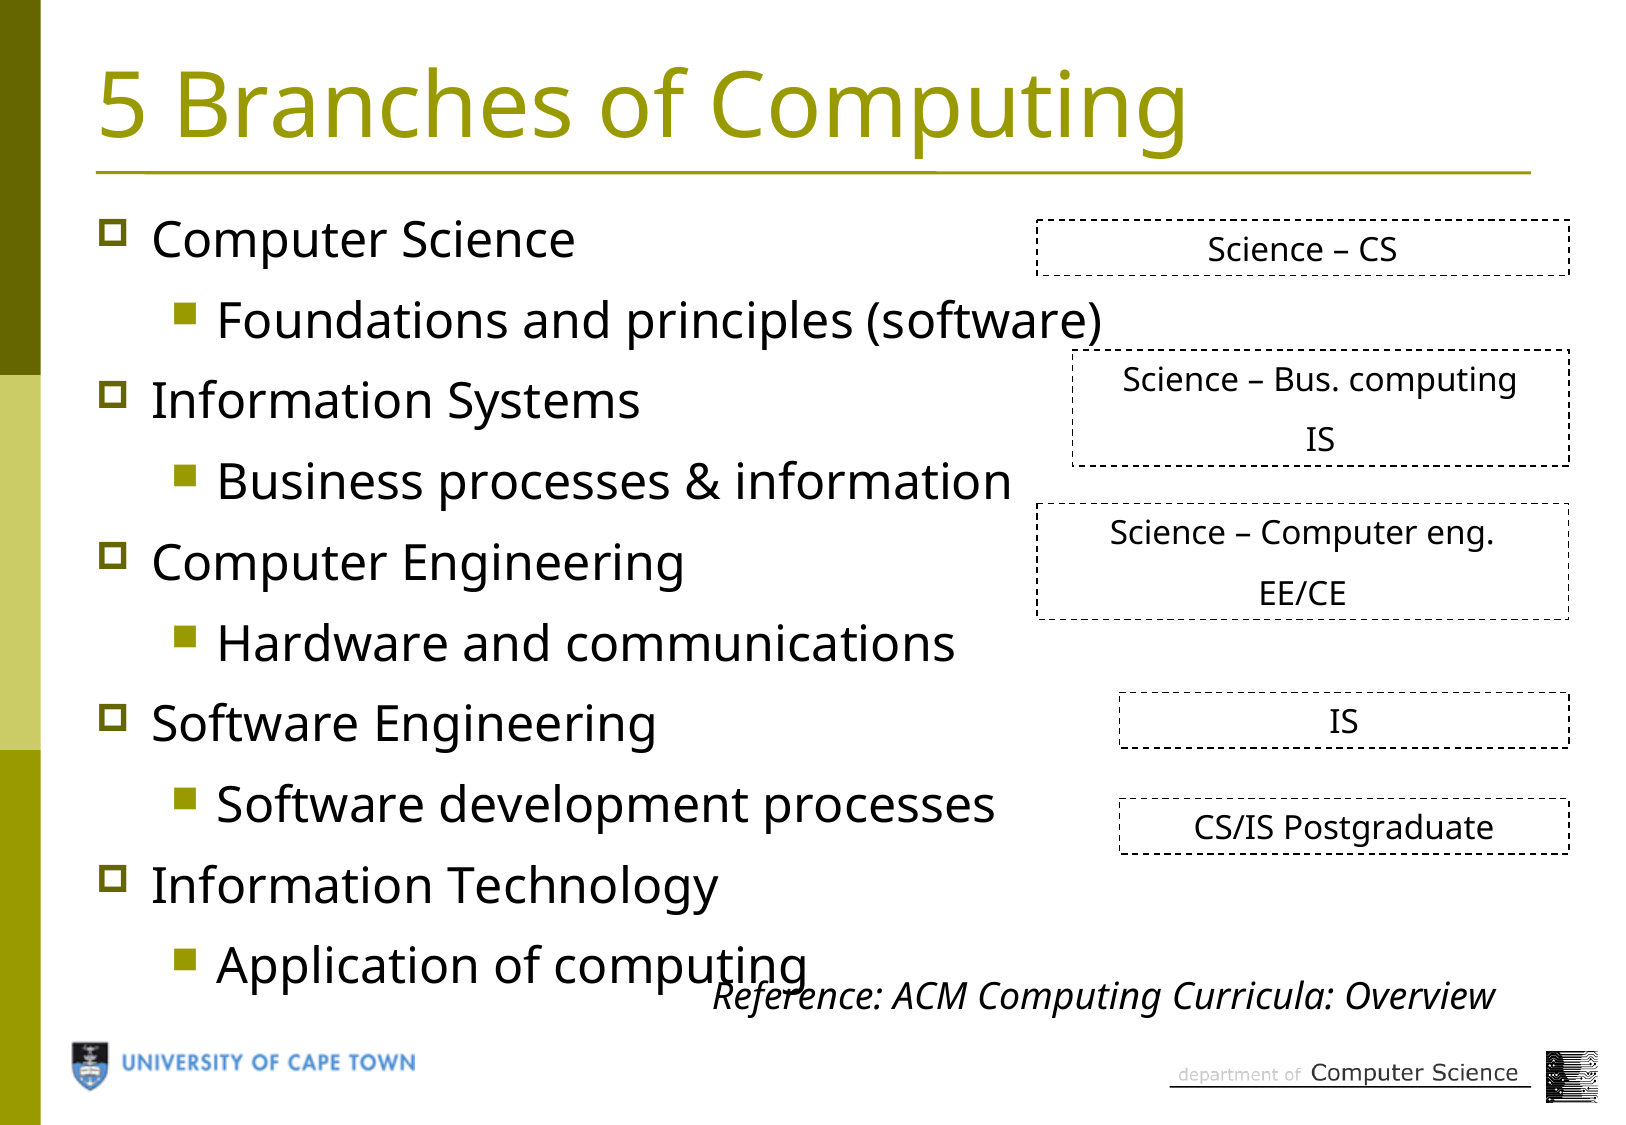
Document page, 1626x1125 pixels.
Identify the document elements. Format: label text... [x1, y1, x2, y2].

picture [1169, 1043, 1532, 1091]
list Computer Science Foundations and principles (software) Information Systems Business processes & information Computer Engineering Hardware and communications Software Engineering Software development processes Information Technology Application of computing [81, 196, 1544, 1006]
text_box Science – Bus. computing IS [1072, 349, 1569, 467]
text_box Reference: ACM Computing Curricula: Overview [697, 964, 1512, 1025]
text_box Science – Computer eng. EE/CE [1037, 503, 1569, 620]
picture [1546, 1051, 1598, 1103]
title 5 Branches of Computing [81, 45, 1544, 173]
picture [61, 1024, 415, 1103]
text_box IS [1119, 692, 1569, 748]
text_box CS/IS Postgraduate [1119, 798, 1569, 855]
text_box Science – CS [1037, 219, 1569, 276]
